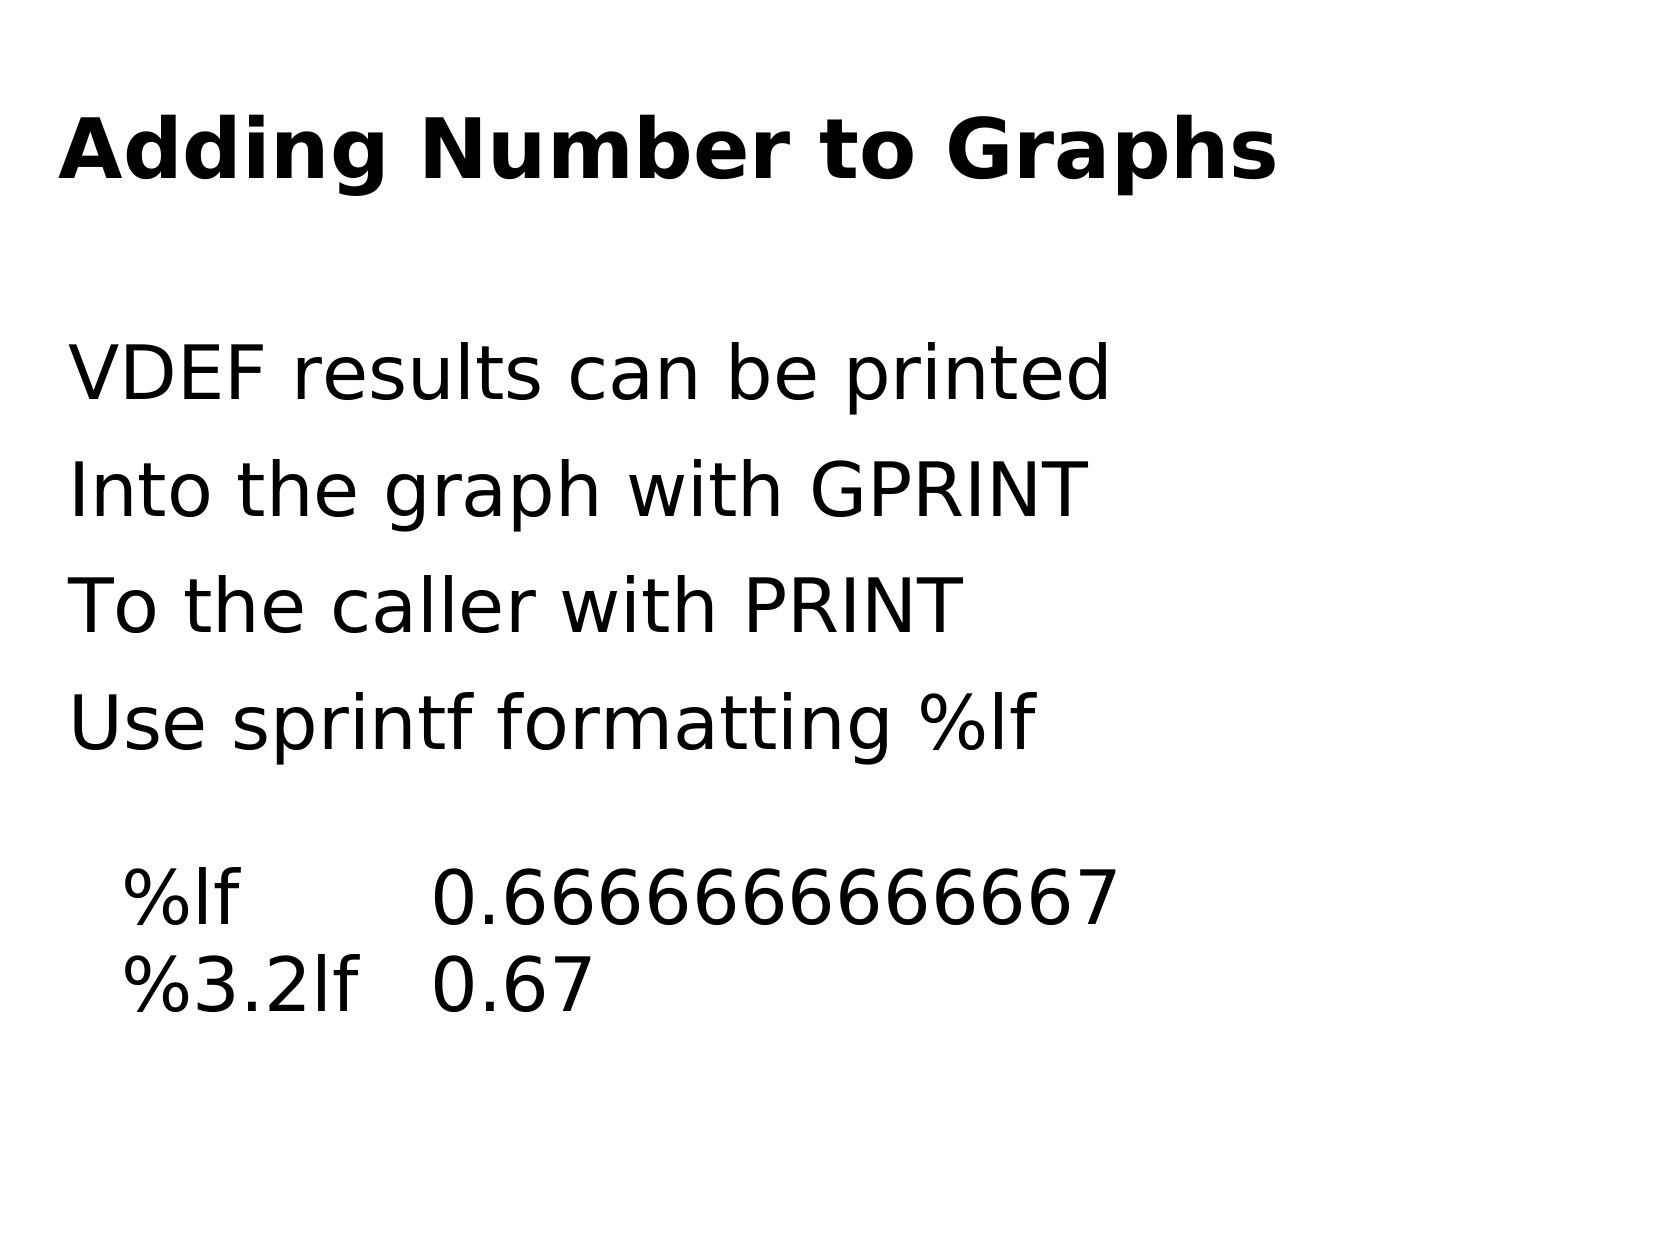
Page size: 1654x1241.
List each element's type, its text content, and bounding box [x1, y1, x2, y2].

title Adding Number to Graphs [59, 75, 1607, 225]
list VDEF results can be printed Into the graph with GPRINT To the caller with PRINT Use sprintf formatting %lf %lf 0.6666666666667 %3.2lf 0.67 [50, 329, 1571, 1099]
